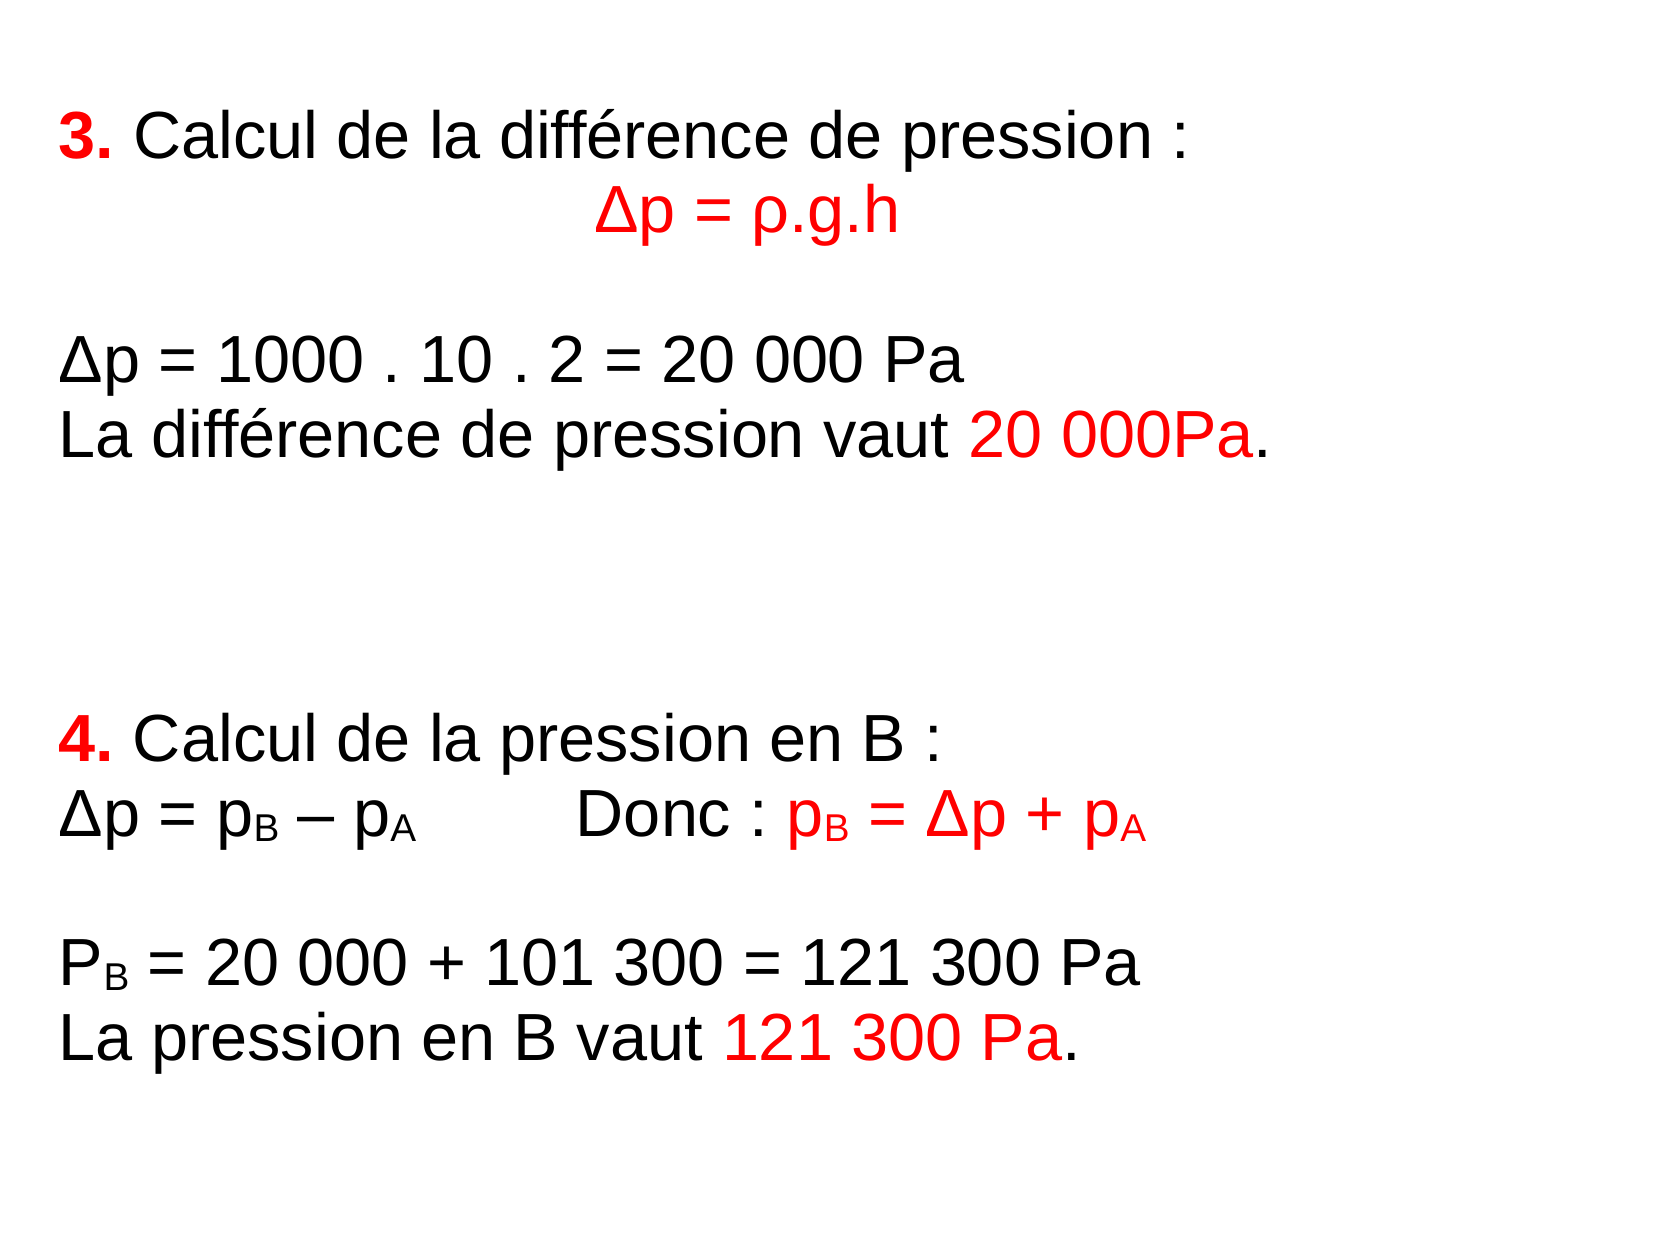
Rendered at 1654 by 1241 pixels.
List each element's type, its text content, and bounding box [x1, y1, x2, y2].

subtitle 3. Calcul de la différence de pression : Δp = ρ.g.h Δp = 1000 . 10 . 2 = 20 000 Pa La différence de pression vaut 20 000Pa. [59, 67, 1418, 502]
text_box 4. Calcul de la pression en B : Δp = pB – pA Donc : pB = Δp + pA PB = 20 000 + 101 300 = 121 300 Pa La pression en B vaut 121 300 Pa. [59, 679, 1477, 1097]
